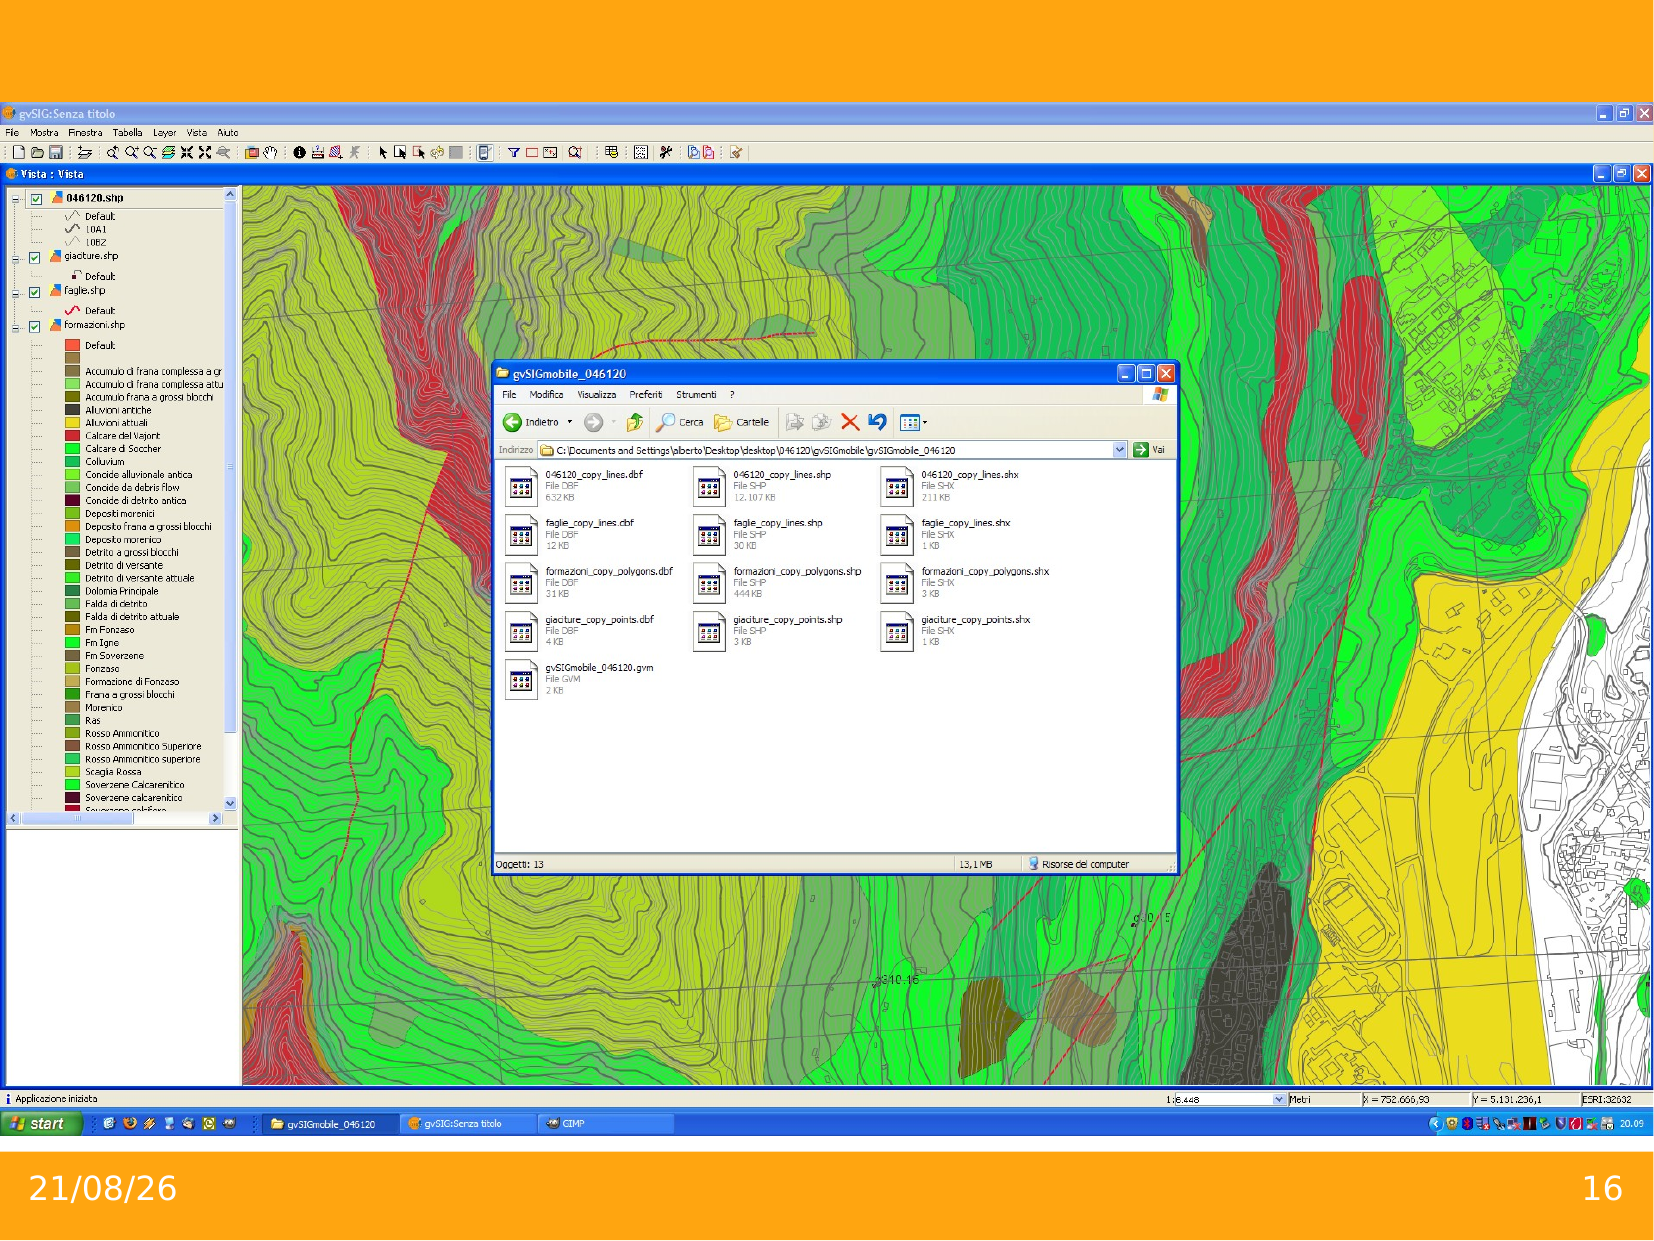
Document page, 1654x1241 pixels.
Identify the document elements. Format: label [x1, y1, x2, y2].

picture [0, 102, 1654, 1136]
